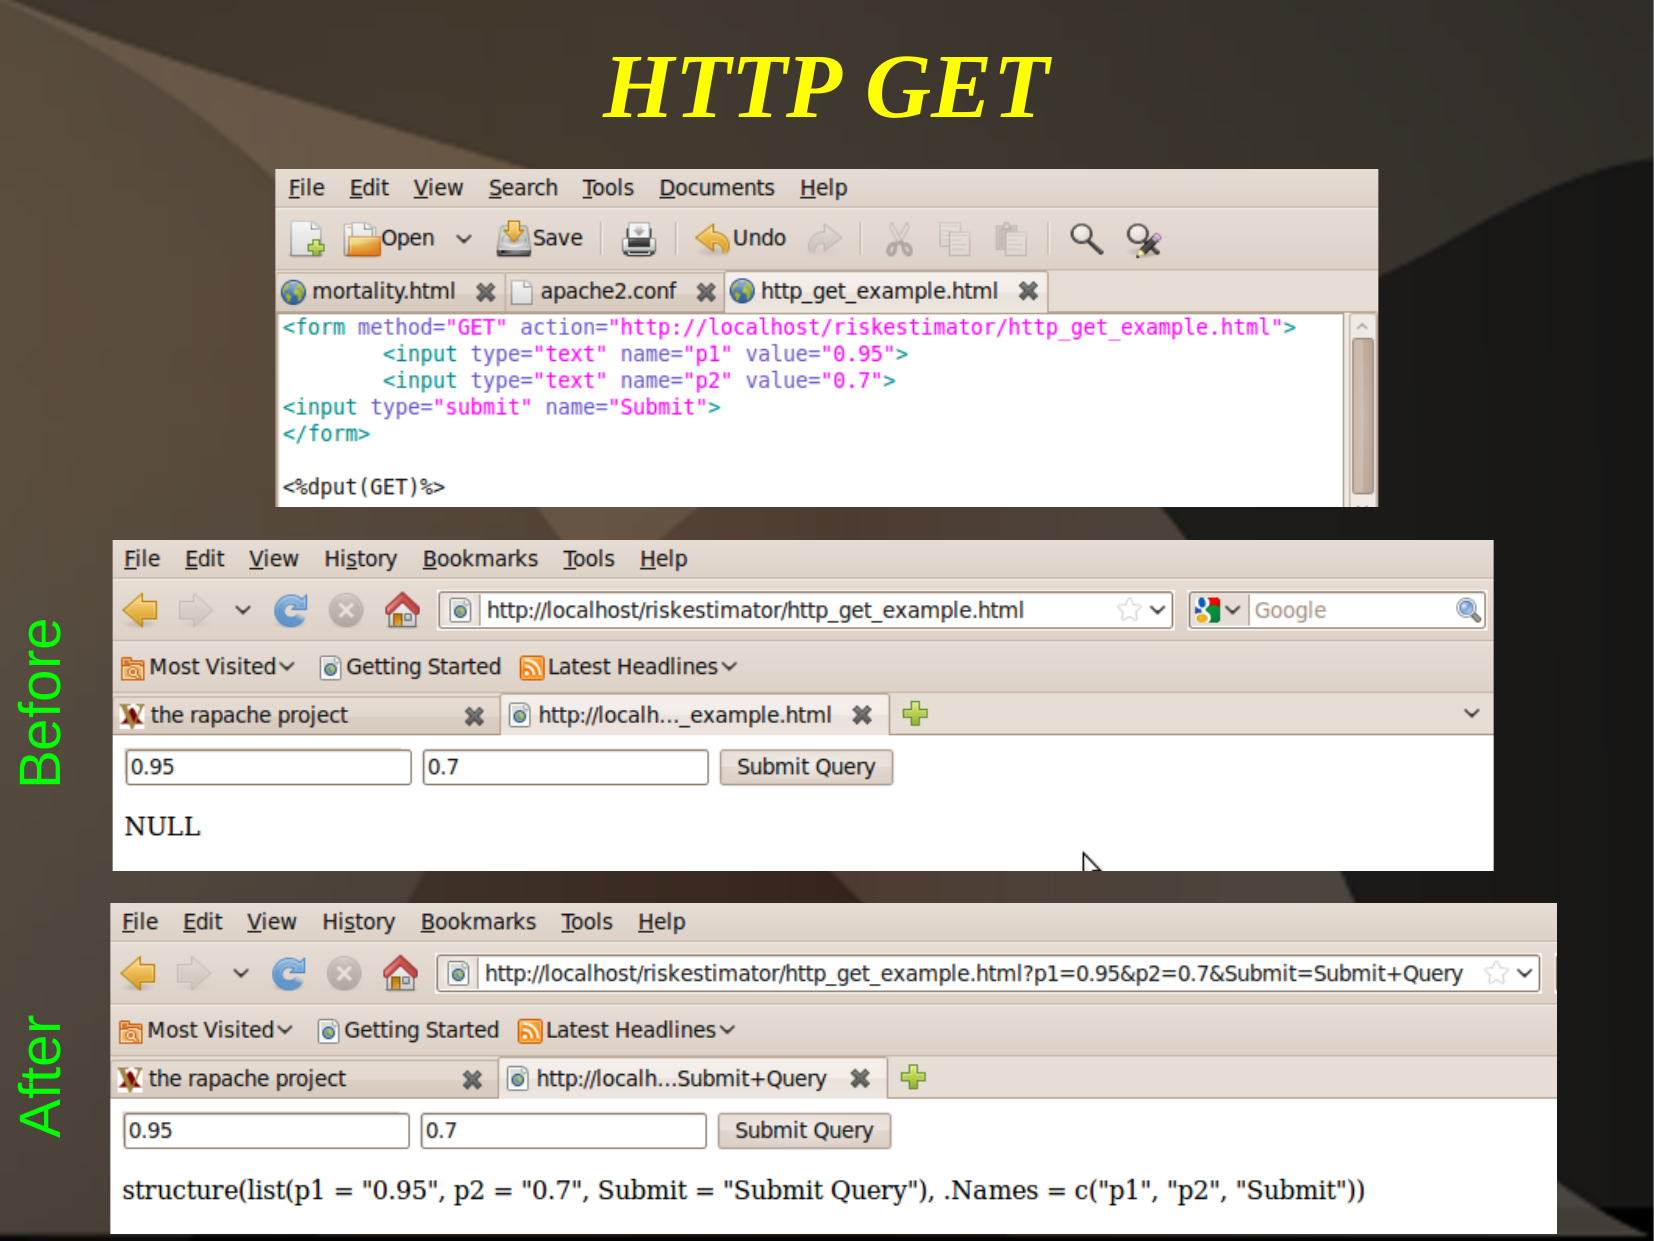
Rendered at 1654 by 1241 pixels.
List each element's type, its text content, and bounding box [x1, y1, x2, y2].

text_box After [0, 890, 80, 1154]
text_box Before [0, 542, 80, 805]
title HTTP GET [82, 21, 1571, 153]
picture [0, 0, 1654, 1241]
